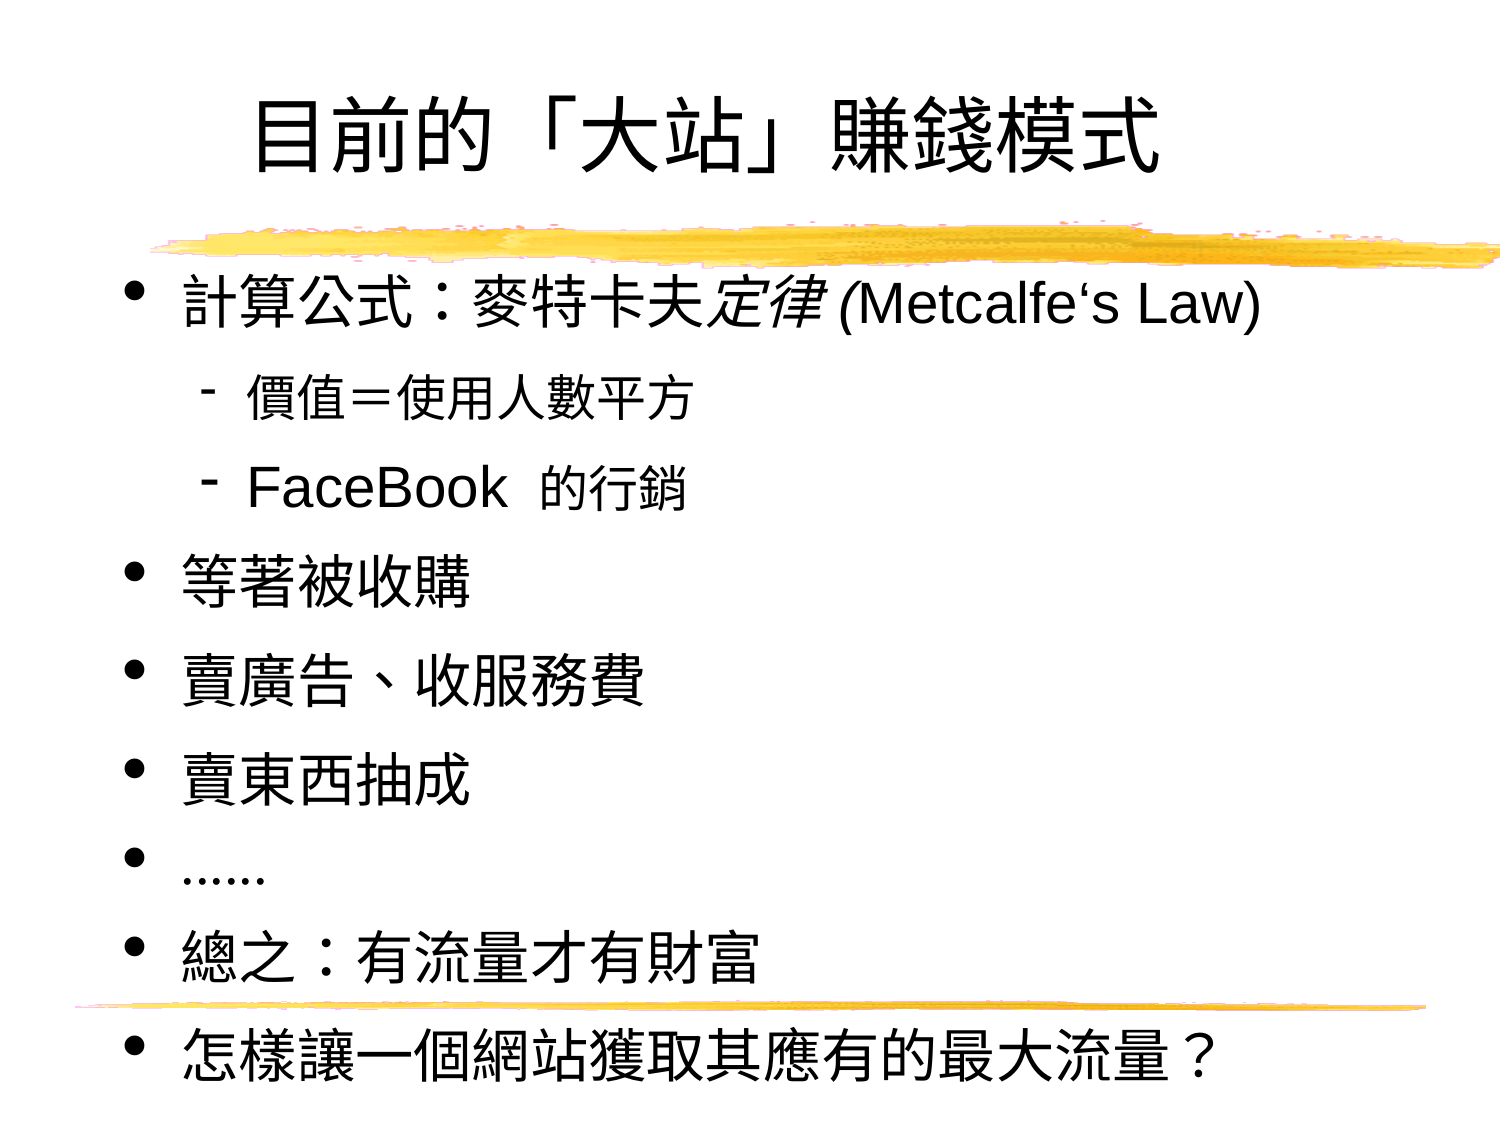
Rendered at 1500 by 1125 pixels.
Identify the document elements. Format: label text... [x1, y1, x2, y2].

picture [150, 215, 1500, 279]
title 目前的「大站」賺錢模式 [66, 30, 1342, 231]
list 計算公式：麥特卡夫定律(Metcalfe‘s Law) 價值＝使用人數平方 FaceBook 的行銷 等著被收購 賣廣告、收服務費 賣東西抽成 ...... 總之：有流量才有財富 怎樣讓一個網站獲取其應有的最大流量？ [124, 255, 1400, 990]
picture [75, 999, 1426, 1013]
